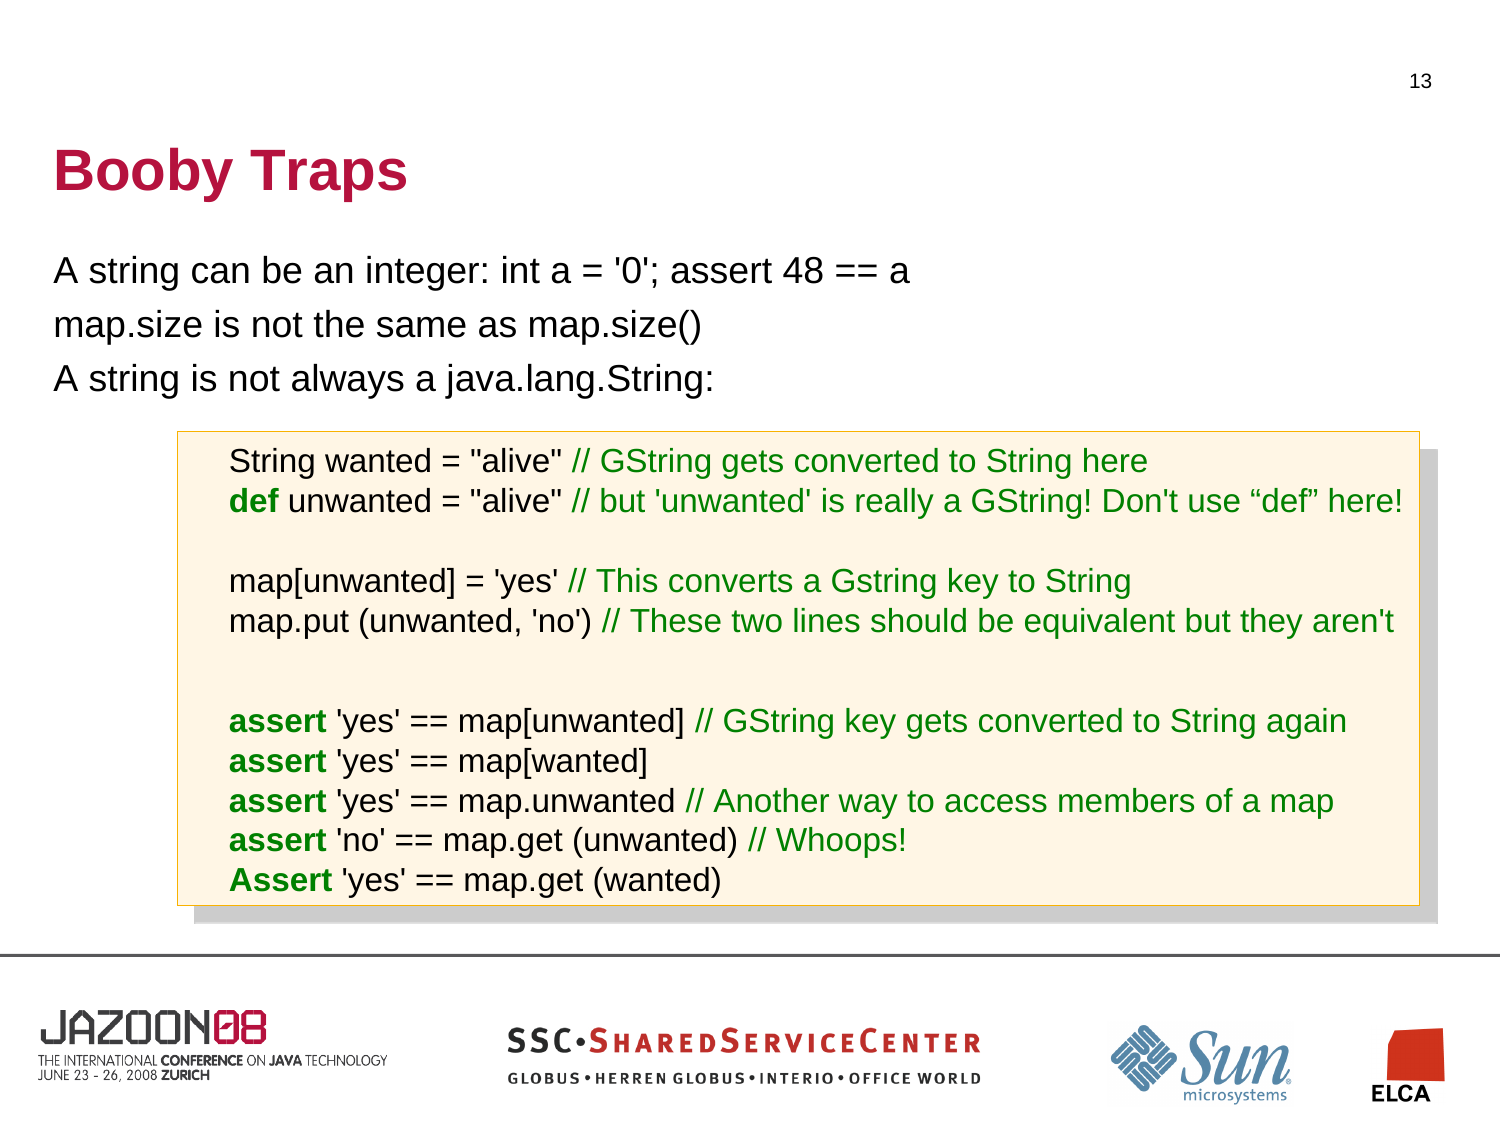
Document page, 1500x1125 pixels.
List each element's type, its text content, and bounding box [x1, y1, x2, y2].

picture [1370, 1025, 1446, 1105]
title Booby Traps [53, 119, 1447, 231]
picture [1107, 1021, 1294, 1107]
text_box String wanted = "alive" // GString gets converted to String here def unwanted = "alive" // but 'unwanted' is really a GString! Don't use “def” here! map[unwanted] = 'yes' // This converts a Gstring key to String map.put (unwanted, 'no') // These two lines should be equivalent but they aren't assert 'yes' == map[unwanted] // GString key gets converted to String again assert 'yes' == map[wanted] assert 'yes' == map.unwanted // Another way to access members of a map assert 'no' == map.get (unwanted) // Whoops! Assert 'yes' == map.get (wanted) [177, 431, 1417, 906]
list A string can be an integer: int a = '0'; assert 48 == a map.size is not the same as map.size() A string is not always a java.lang.String: [53, 249, 1447, 938]
picture [37, 1007, 387, 1084]
